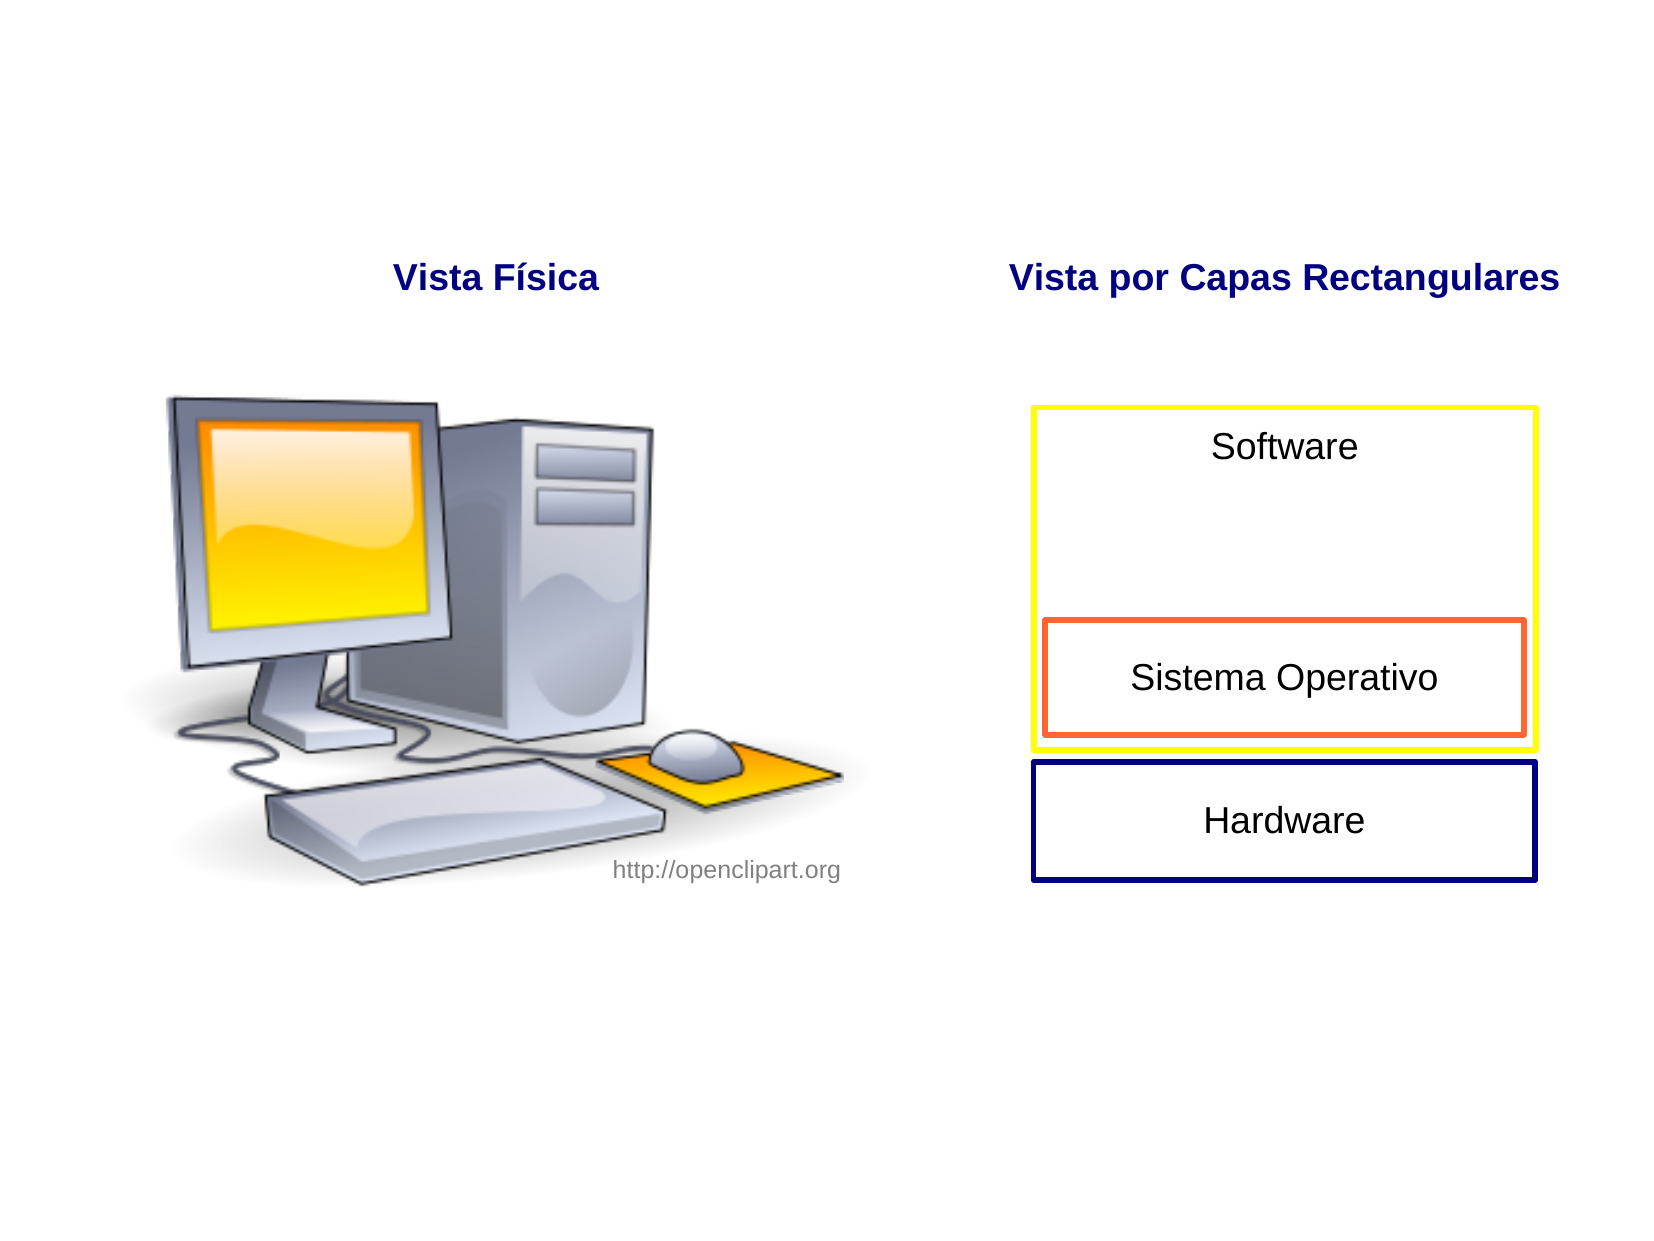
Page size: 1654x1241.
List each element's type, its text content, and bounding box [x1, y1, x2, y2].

text_box Vista Física [378, 249, 615, 308]
text_box Hardware [1033, 761, 1536, 880]
text_box Sistema Operativo [1045, 620, 1524, 735]
text_box Software [1033, 407, 1536, 751]
text_box http://openclipart.org [590, 848, 857, 892]
text_box Vista por Capas Rectangulares [993, 249, 1576, 308]
picture [112, 247, 880, 1016]
